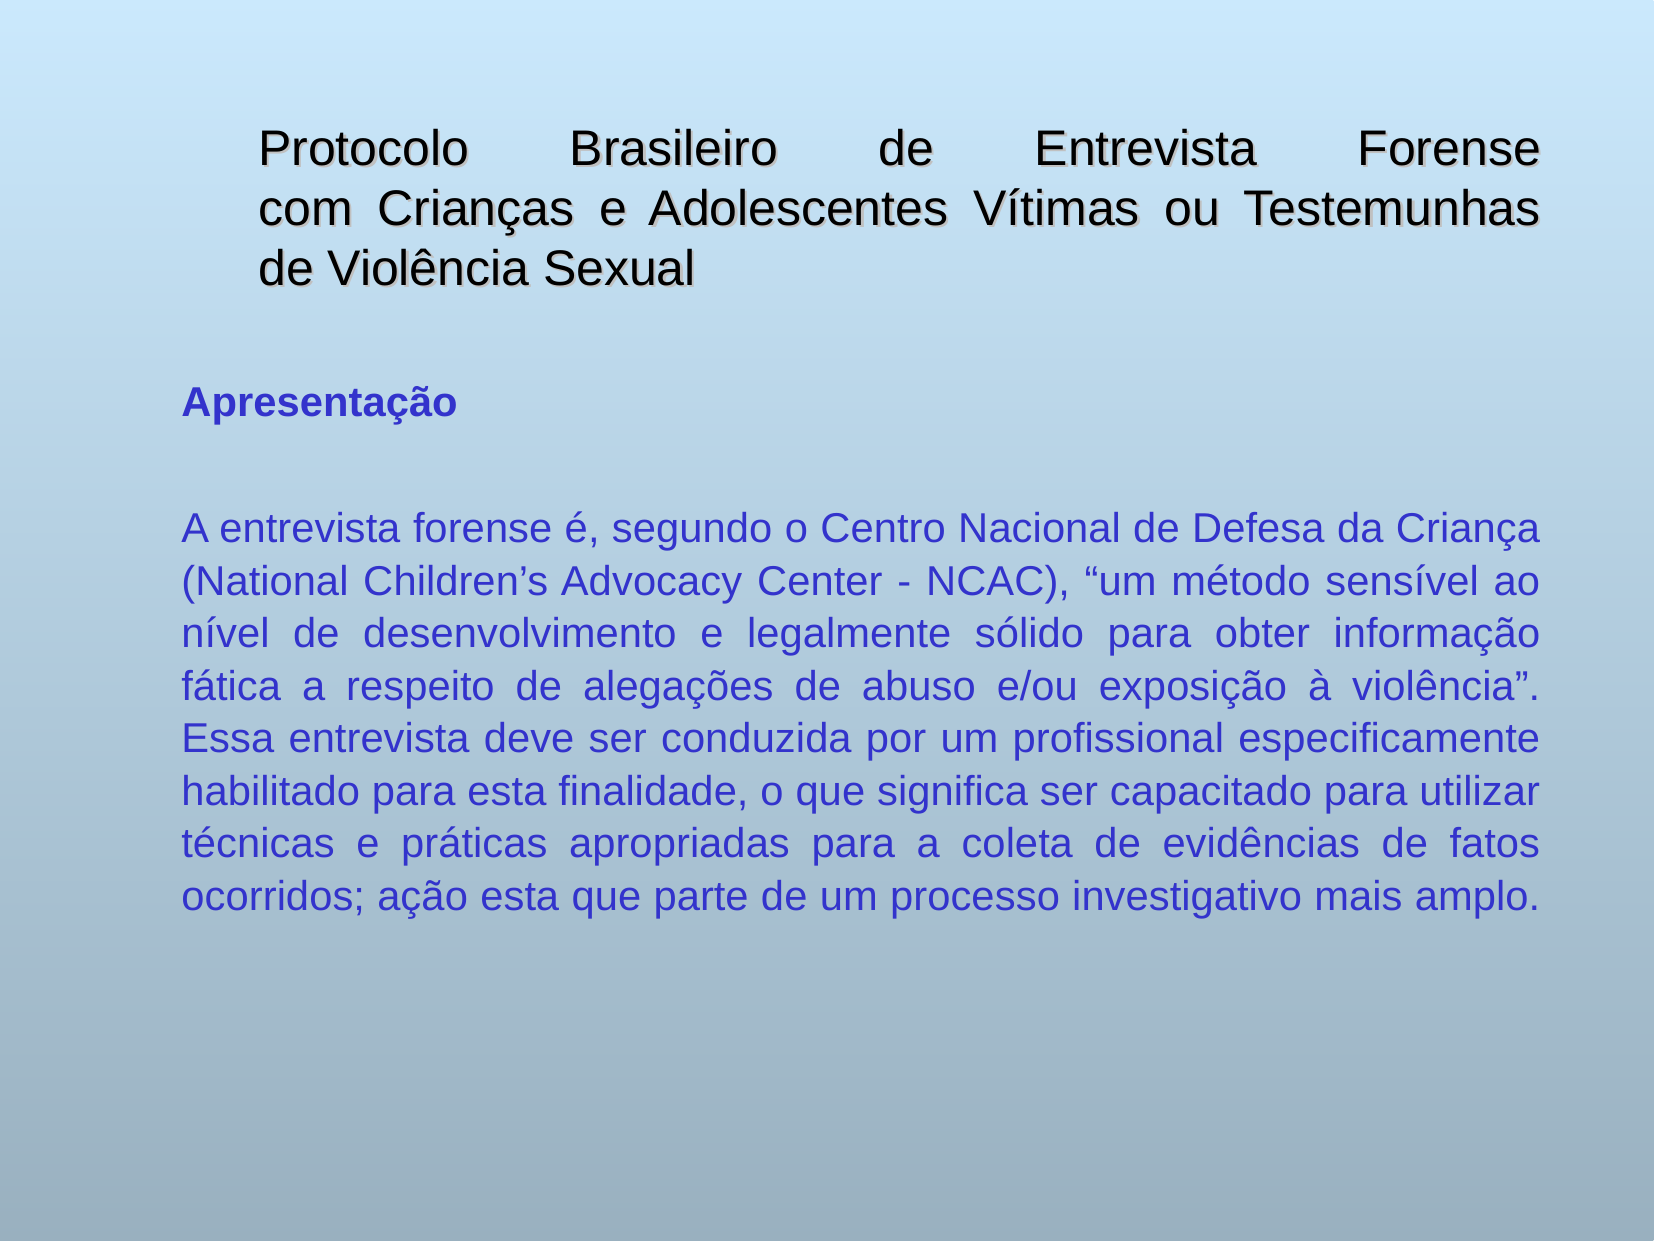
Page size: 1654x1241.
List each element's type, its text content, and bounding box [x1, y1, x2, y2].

list Apresentação A entrevista forense é, segundo o Centro Nacional de Defesa da Criança (National Children’s Advocacy Center - NCAC), “um método sensível ao nível de desenvolvimento e legalmente sólido para obter informação fática a respeito de alegações de abuso e/ou exposição à violência”. Essa entrevista deve ser conduzida por um profissional especificamente habilitado para esta finalidade, o que significa ser capacitado para utilizar técnicas e práticas apropriadas para a coleta de evidências de fatos ocorridos; ação esta que parte de um processo investigativo mais amplo. [110, 364, 1556, 1109]
title Protocolo Brasileiro de Entrevista Forense com Crianças e Adolescentes Vítimas ou Testemunhas de Violência Sexual [208, 38, 1556, 304]
